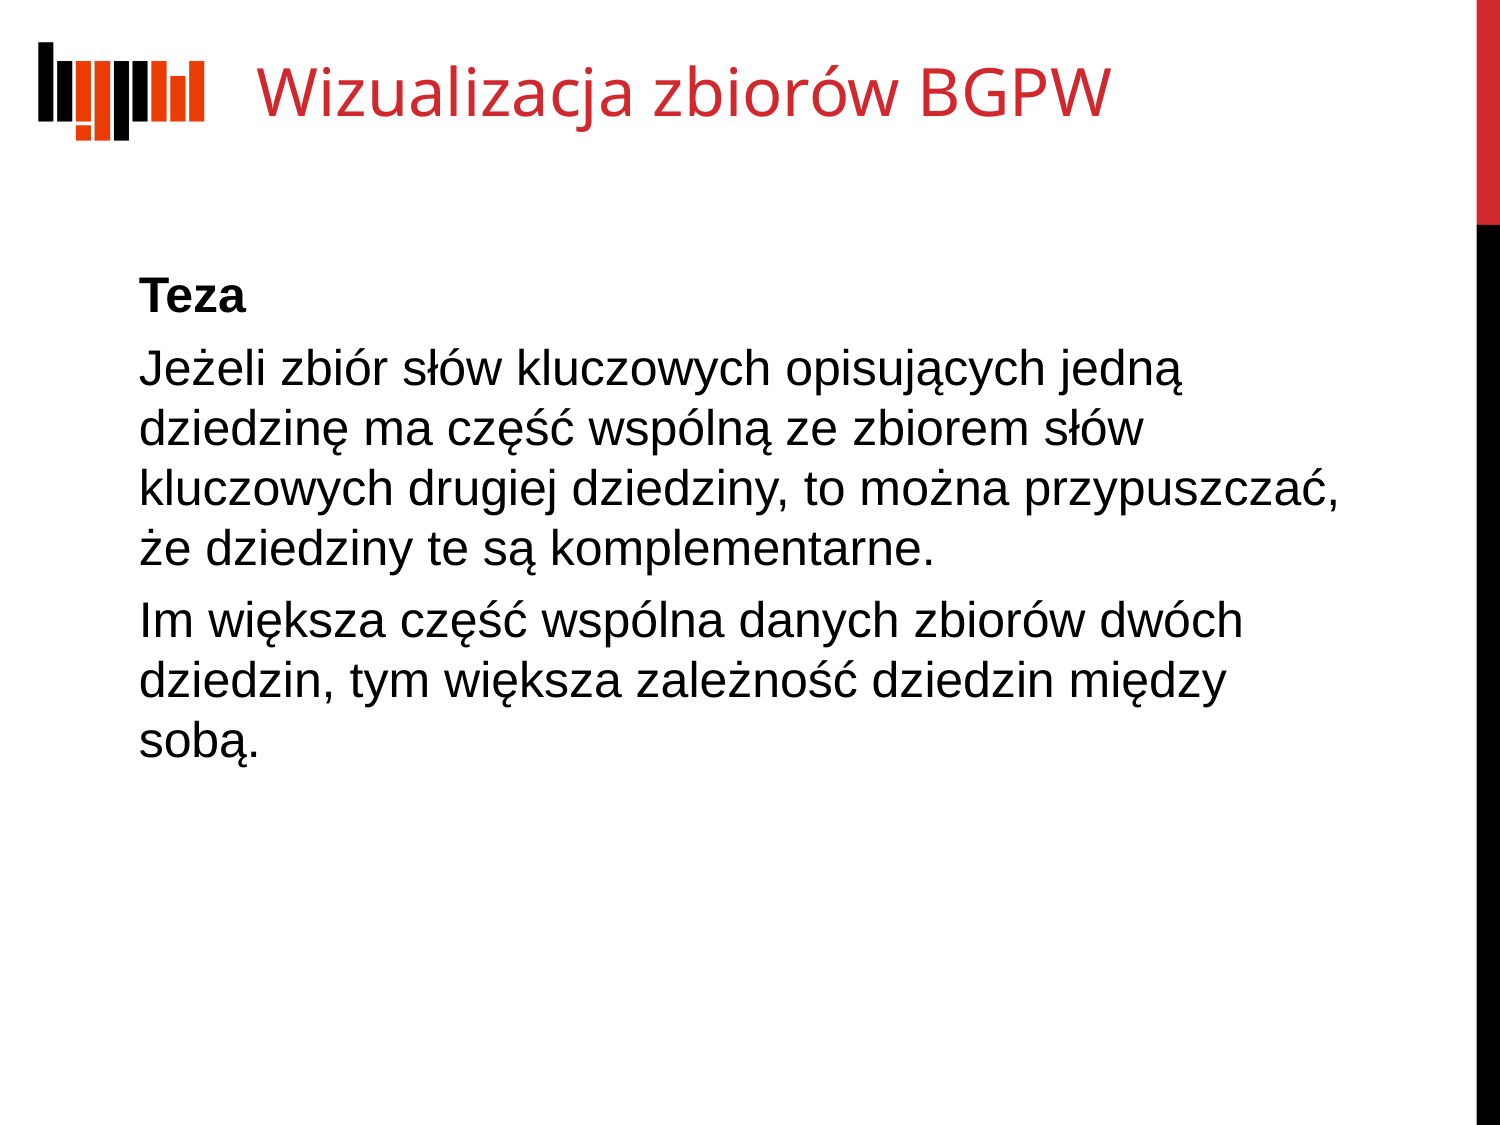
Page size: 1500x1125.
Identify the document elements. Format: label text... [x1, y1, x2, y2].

title Wizualizacja zbiorów BGPW [242, 42, 1447, 174]
list Teza Jeżeli zbiór słów kluczowych opisujących jedną dziedzinę ma część wspólną ze zbiorem słów kluczowych drugiej dziedziny, to można przypuszczać, że dziedziny te są komplementarne. Im większa część wspólna danych zbiorów dwóch dziedzin, tym większa zależność dziedzin między sobą. [123, 255, 1364, 998]
picture [4, 8, 238, 174]
